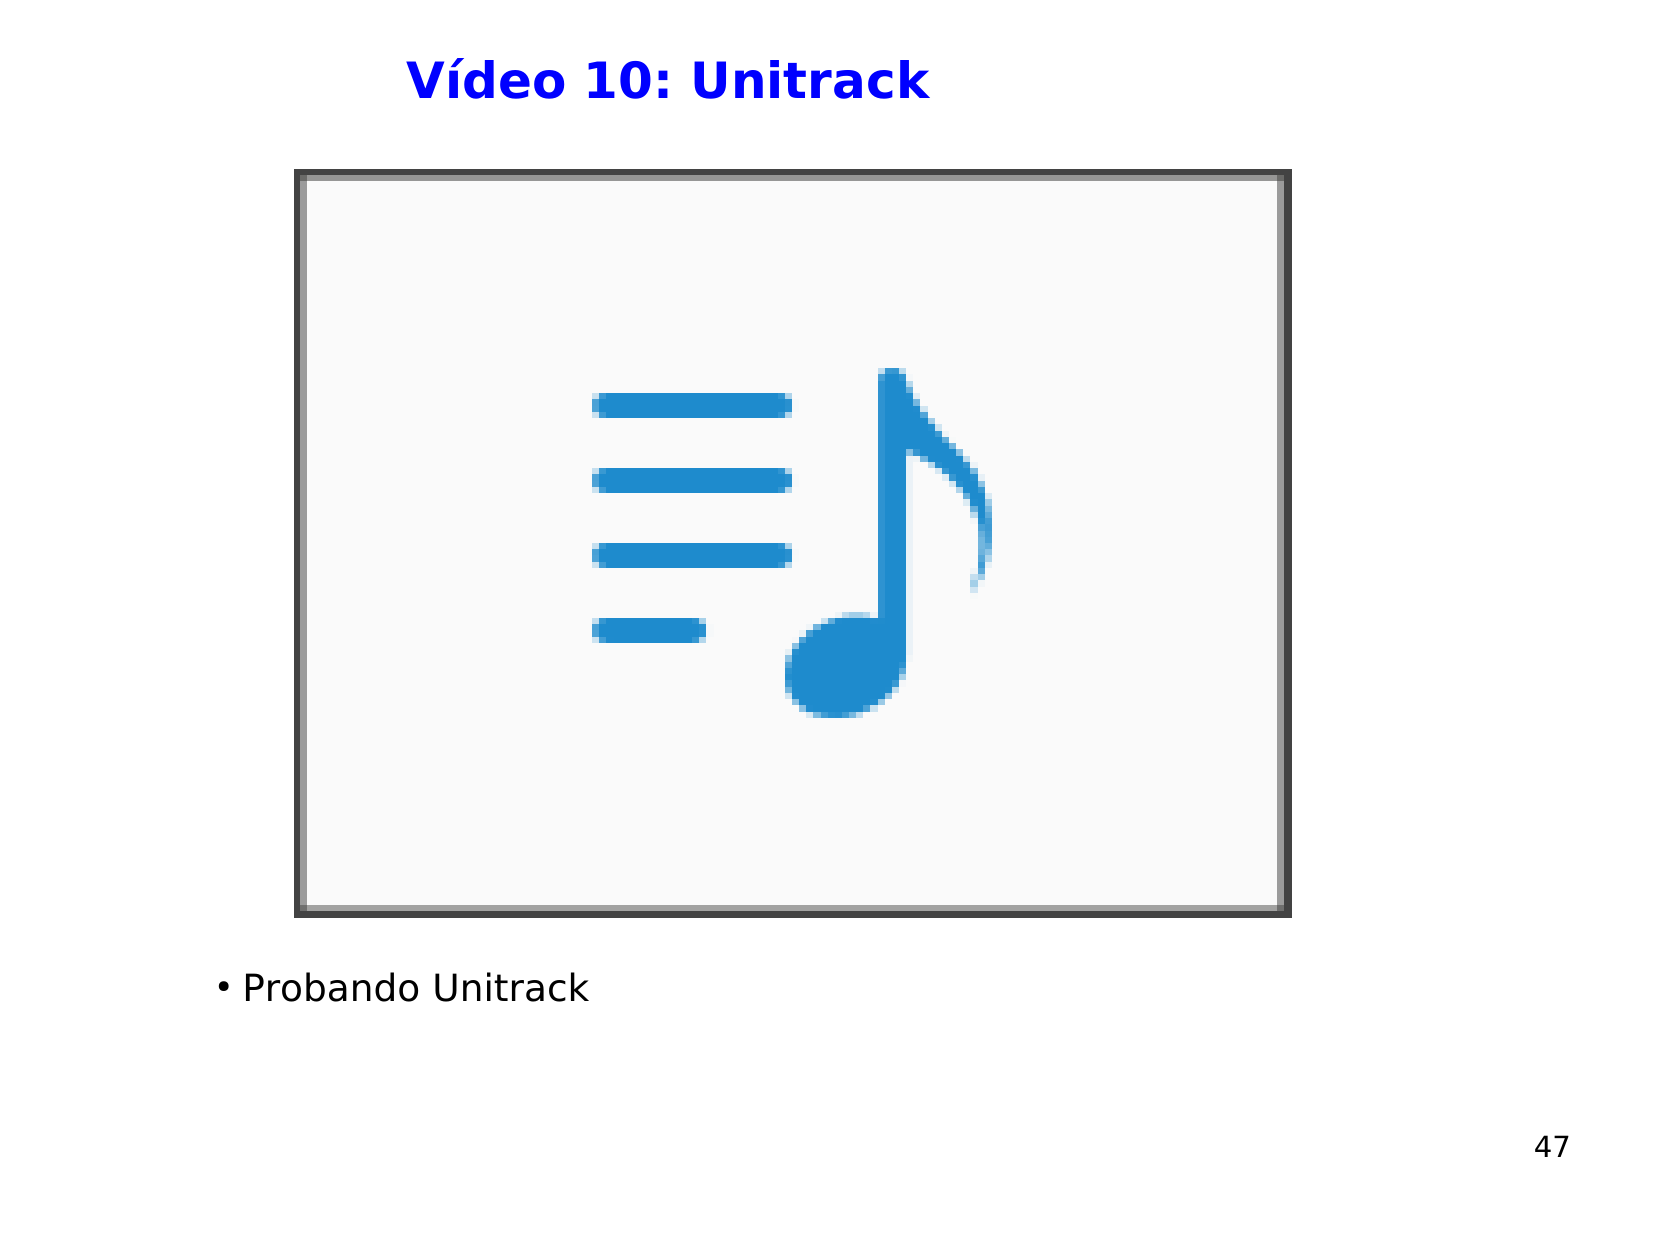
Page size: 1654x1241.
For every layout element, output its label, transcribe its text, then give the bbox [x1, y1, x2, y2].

text_box [292, 168, 1293, 919]
text_box Probando Unitrack [202, 958, 862, 1089]
text_box Vídeo 10: Unitrack [391, 45, 994, 119]
